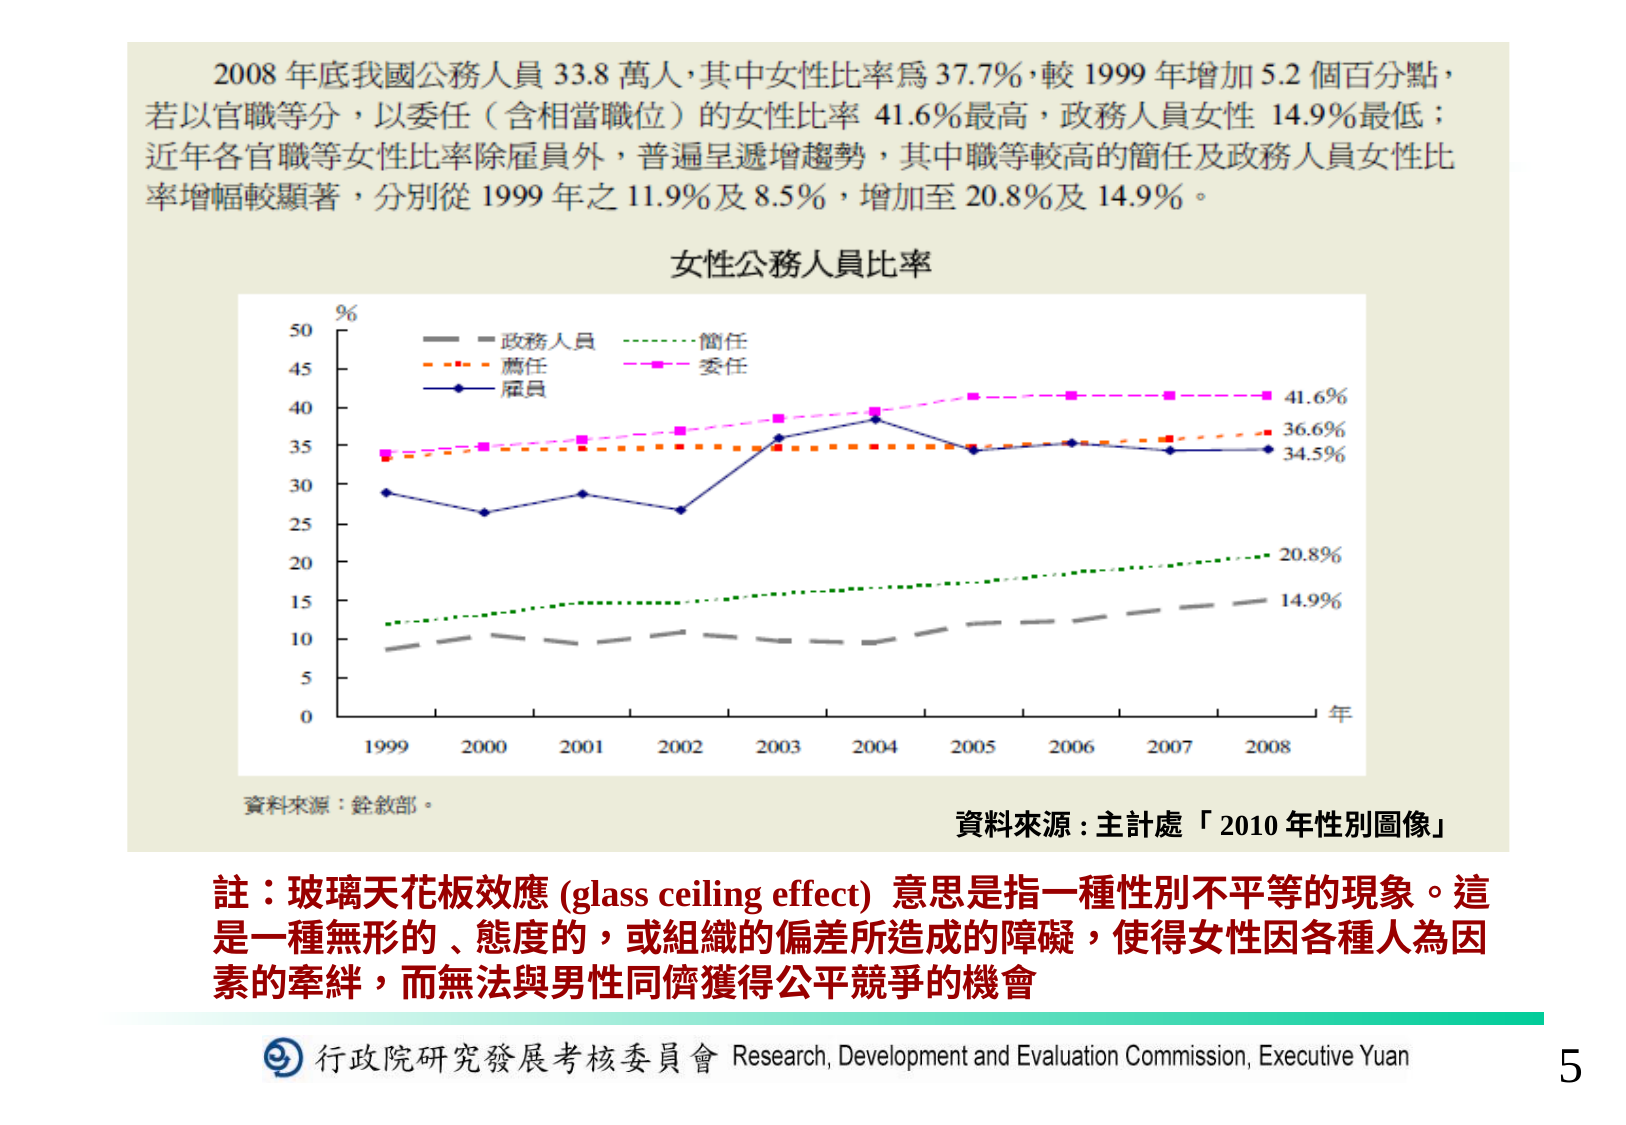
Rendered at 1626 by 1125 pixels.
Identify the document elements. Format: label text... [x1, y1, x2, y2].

text_box 註：玻璃天花板效應(glass ceiling effect) 意思是指一種性別不平等的現象。這是一種無形的﹑態度的，或組織的偏差所造成的障礙，使得女性因各種人為因素的牽絆，而無法與男性同儕獲得公平競爭的機會 [198, 861, 1522, 1013]
picture [127, 42, 1510, 852]
text_box 資料來源:主計處「2010年性別圖像」 [918, 798, 1498, 850]
picture [262, 1035, 1415, 1083]
